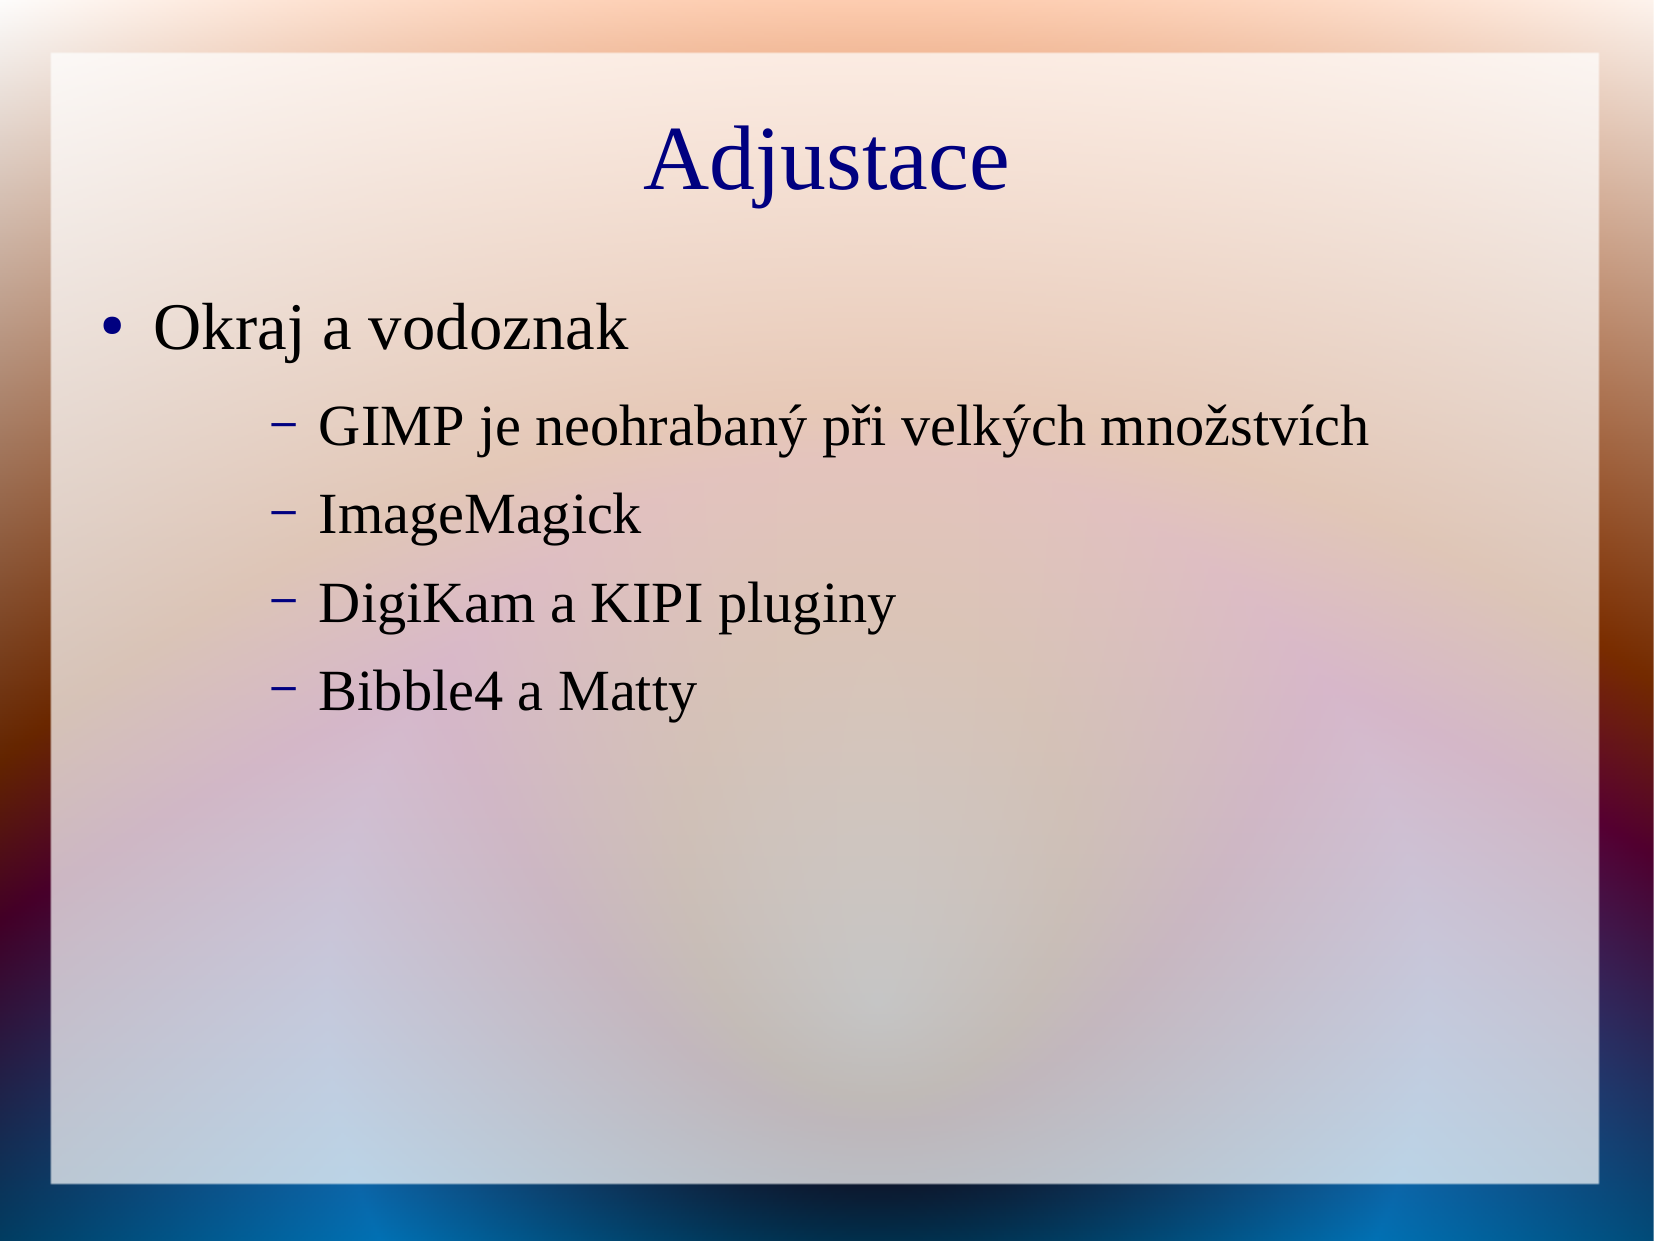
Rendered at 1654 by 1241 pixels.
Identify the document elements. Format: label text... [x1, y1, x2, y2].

picture [0, 0, 1654, 1241]
list Okraj a vodoznak GIMP je neohrabaný při velkých množstvích ImageMagick DigiKam a KIPI pluginy Bibble4 a Matty [82, 290, 1571, 1094]
title Adjustace [82, 62, 1571, 256]
